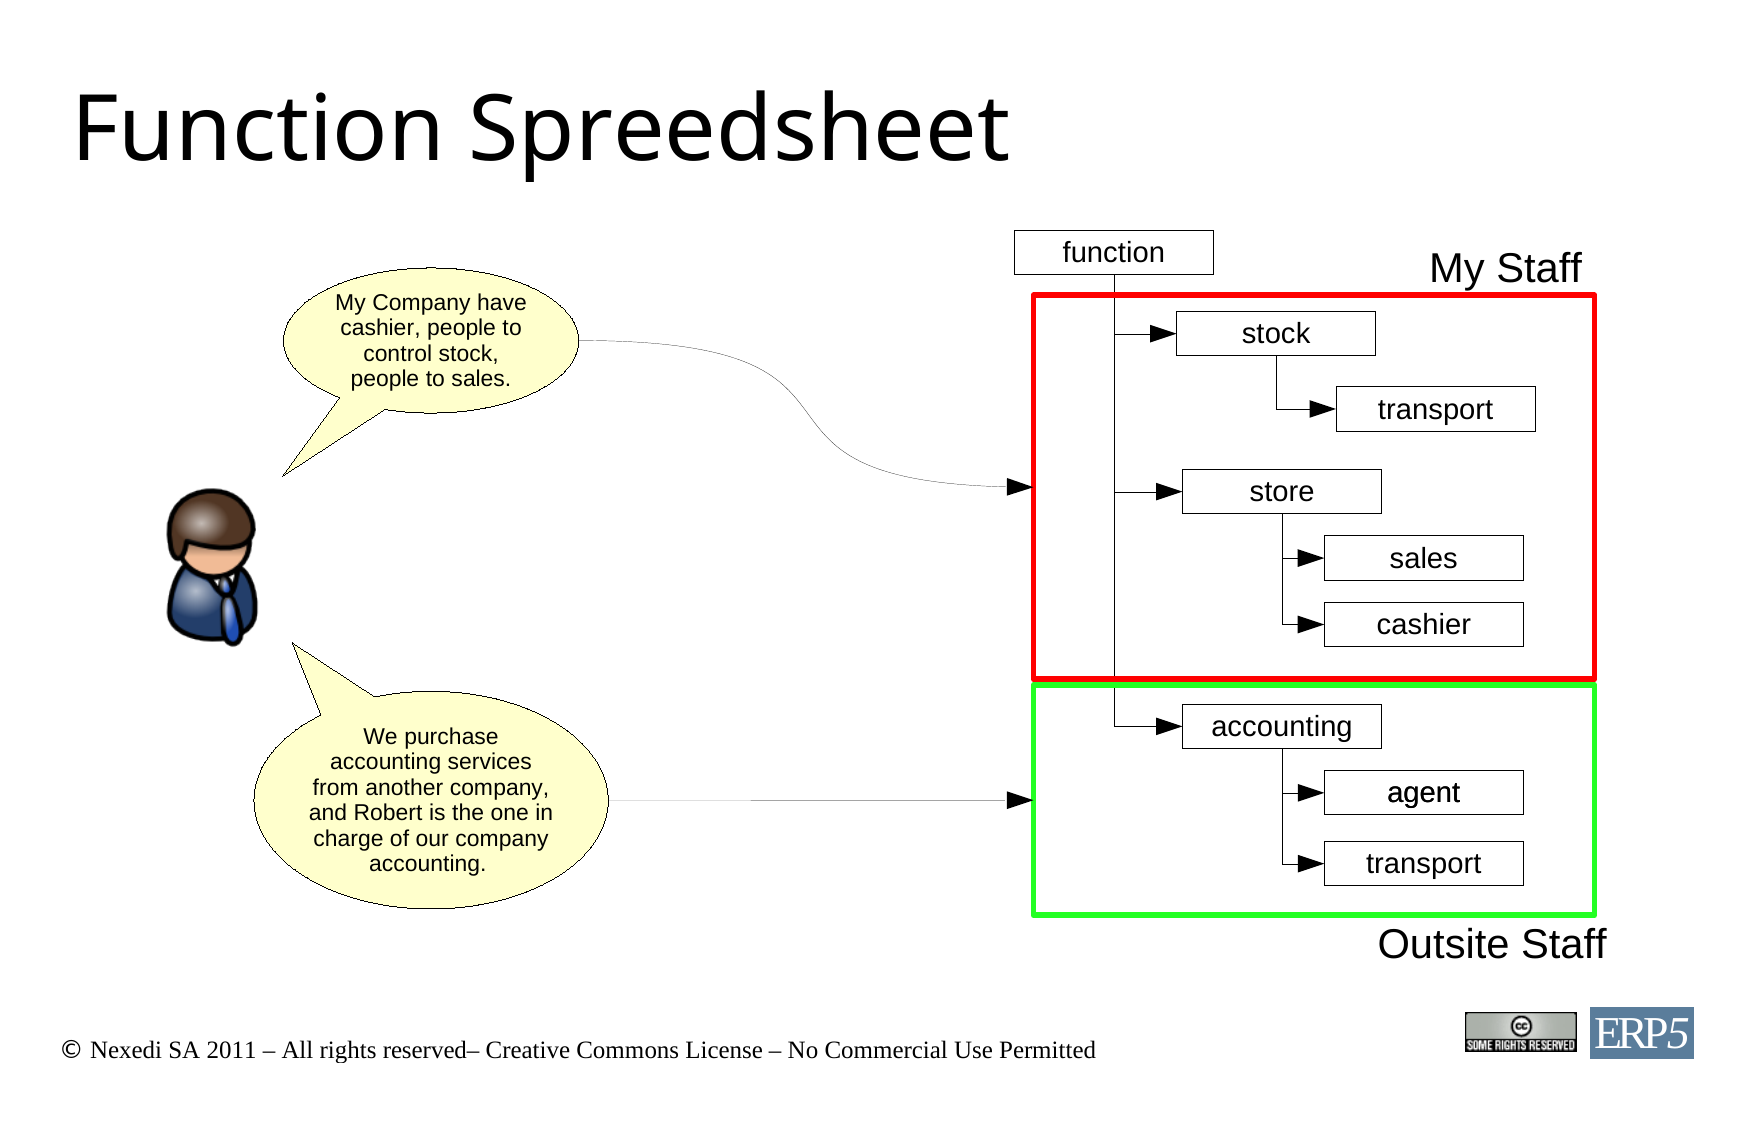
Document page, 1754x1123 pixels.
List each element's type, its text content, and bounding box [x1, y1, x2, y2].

title Function Spreedsheet [71, 63, 1707, 187]
text_box stock [1176, 311, 1376, 356]
text_box cashier [1324, 602, 1524, 647]
picture [129, 483, 296, 650]
text_box We purchase accounting services from another company, and Robert is the one in charge of our company accounting. [253, 642, 609, 909]
text_box function [1014, 230, 1214, 275]
text_box accounting [1182, 704, 1382, 749]
text_box transport [1336, 386, 1536, 432]
text_box My Staff [1429, 244, 1582, 292]
text_box store [1182, 469, 1382, 514]
text_box Outsite Staff [1377, 921, 1607, 968]
text_box sales [1324, 535, 1524, 581]
picture [1465, 1012, 1577, 1052]
text_box agent [1324, 770, 1524, 815]
text_box transport [1324, 841, 1524, 886]
text_box My Company have cashier, people to control stock, people to sales. [282, 267, 579, 477]
